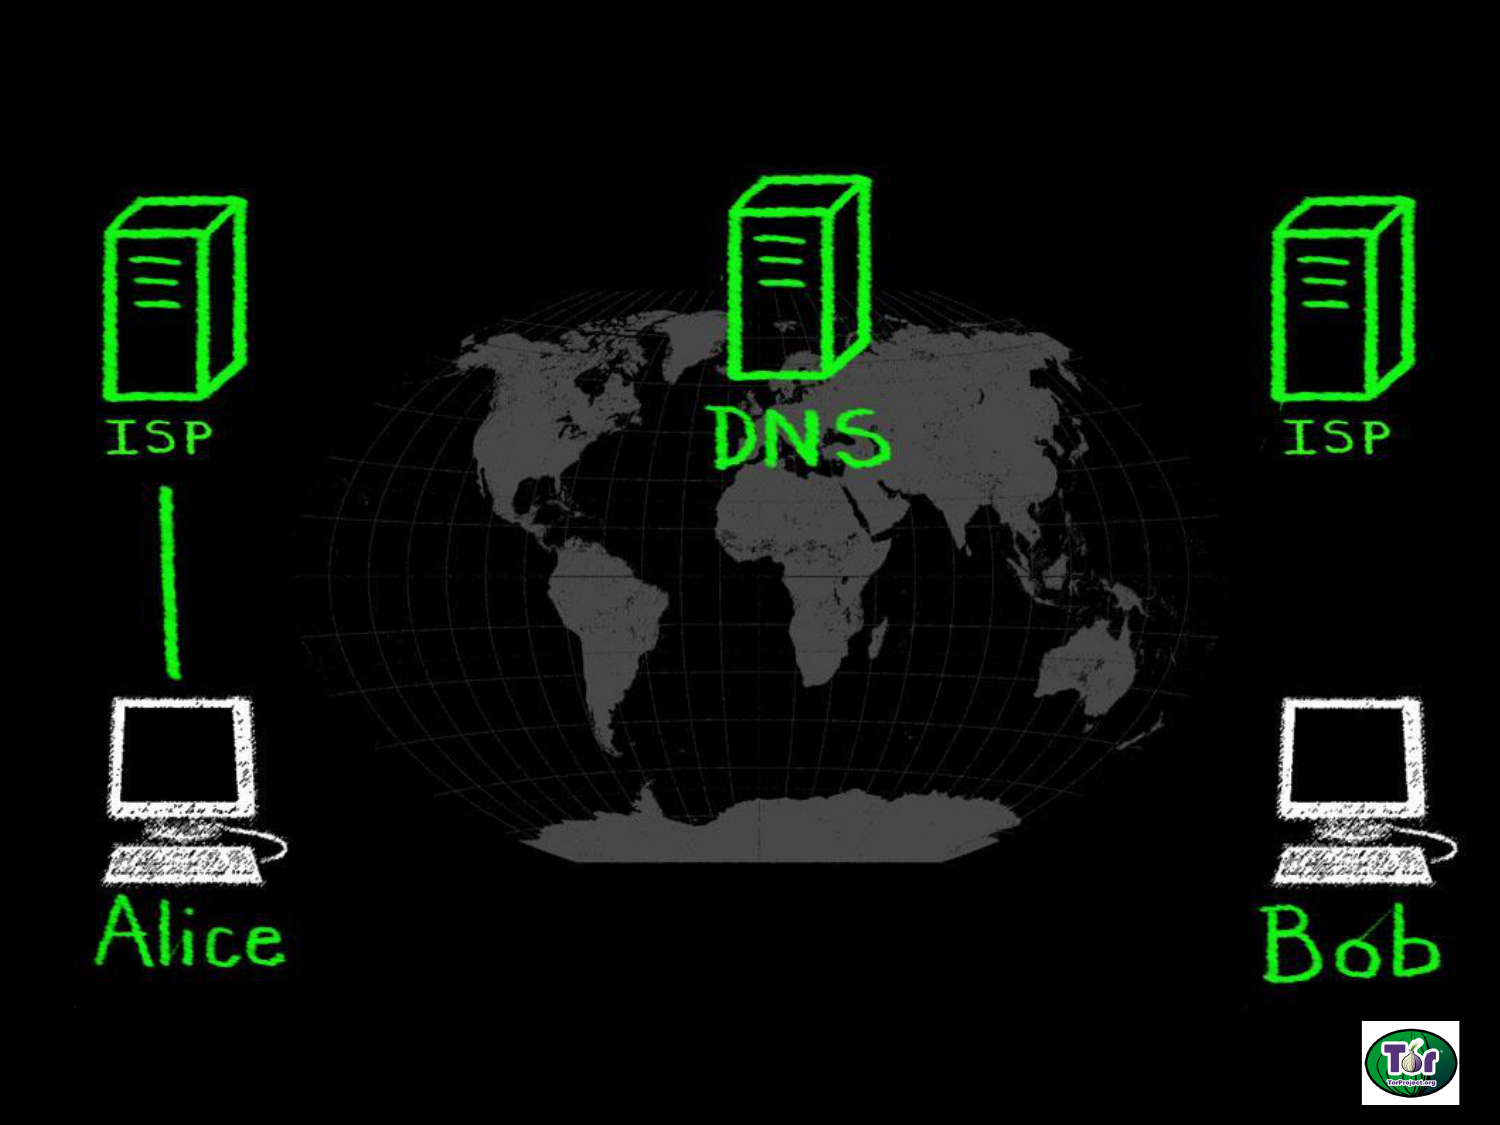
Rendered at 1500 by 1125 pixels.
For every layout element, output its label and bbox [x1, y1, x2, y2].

picture [1361, 1021, 1460, 1105]
text_box [51, 144, 1467, 1011]
